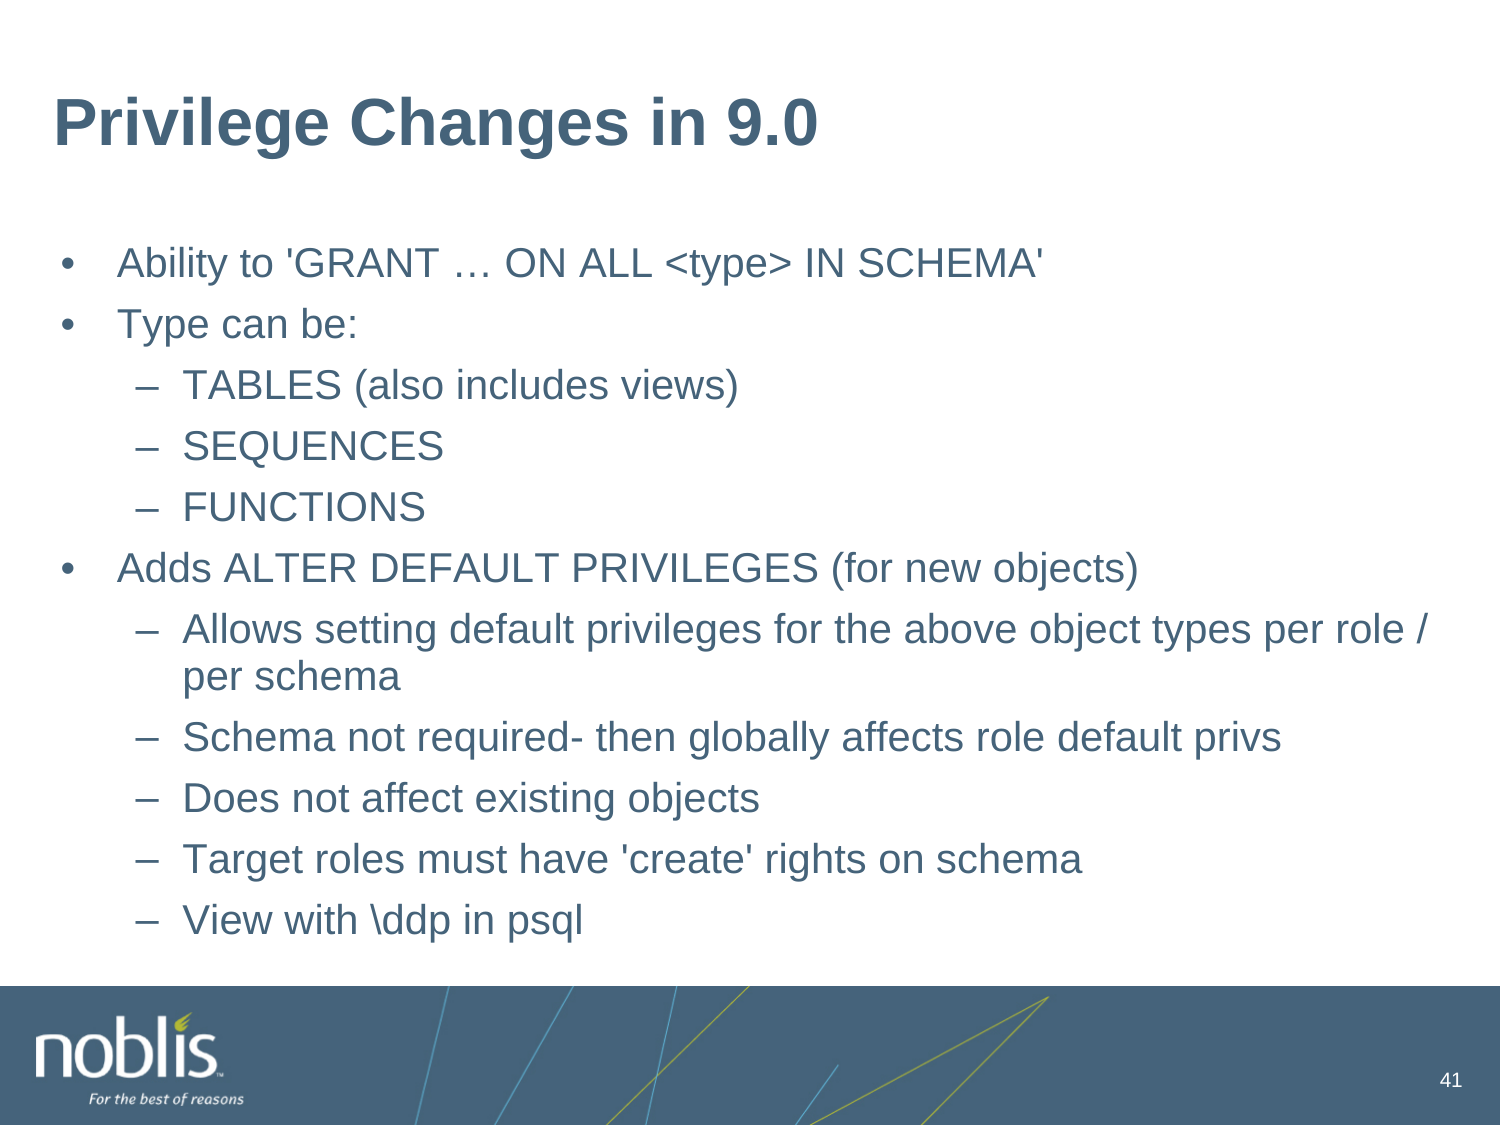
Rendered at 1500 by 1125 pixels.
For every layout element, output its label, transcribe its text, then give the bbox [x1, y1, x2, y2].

title Privilege Changes in 9.0 [53, 38, 1438, 211]
picture [0, 986, 1500, 1125]
list Ability to 'GRANT … ON ALL <type> IN SCHEMA' Type can be: TABLES (also includes views) SEQUENCES FUNCTIONS Adds ALTER DEFAULT PRIVILEGES (for new objects) Allows setting default privileges for the above object types per role / per schema Schema not required- then globally affects role default privs Does not affect existing objects Target roles must have 'create' rights on schema View with \ddp in psql [60, 239, 1437, 968]
